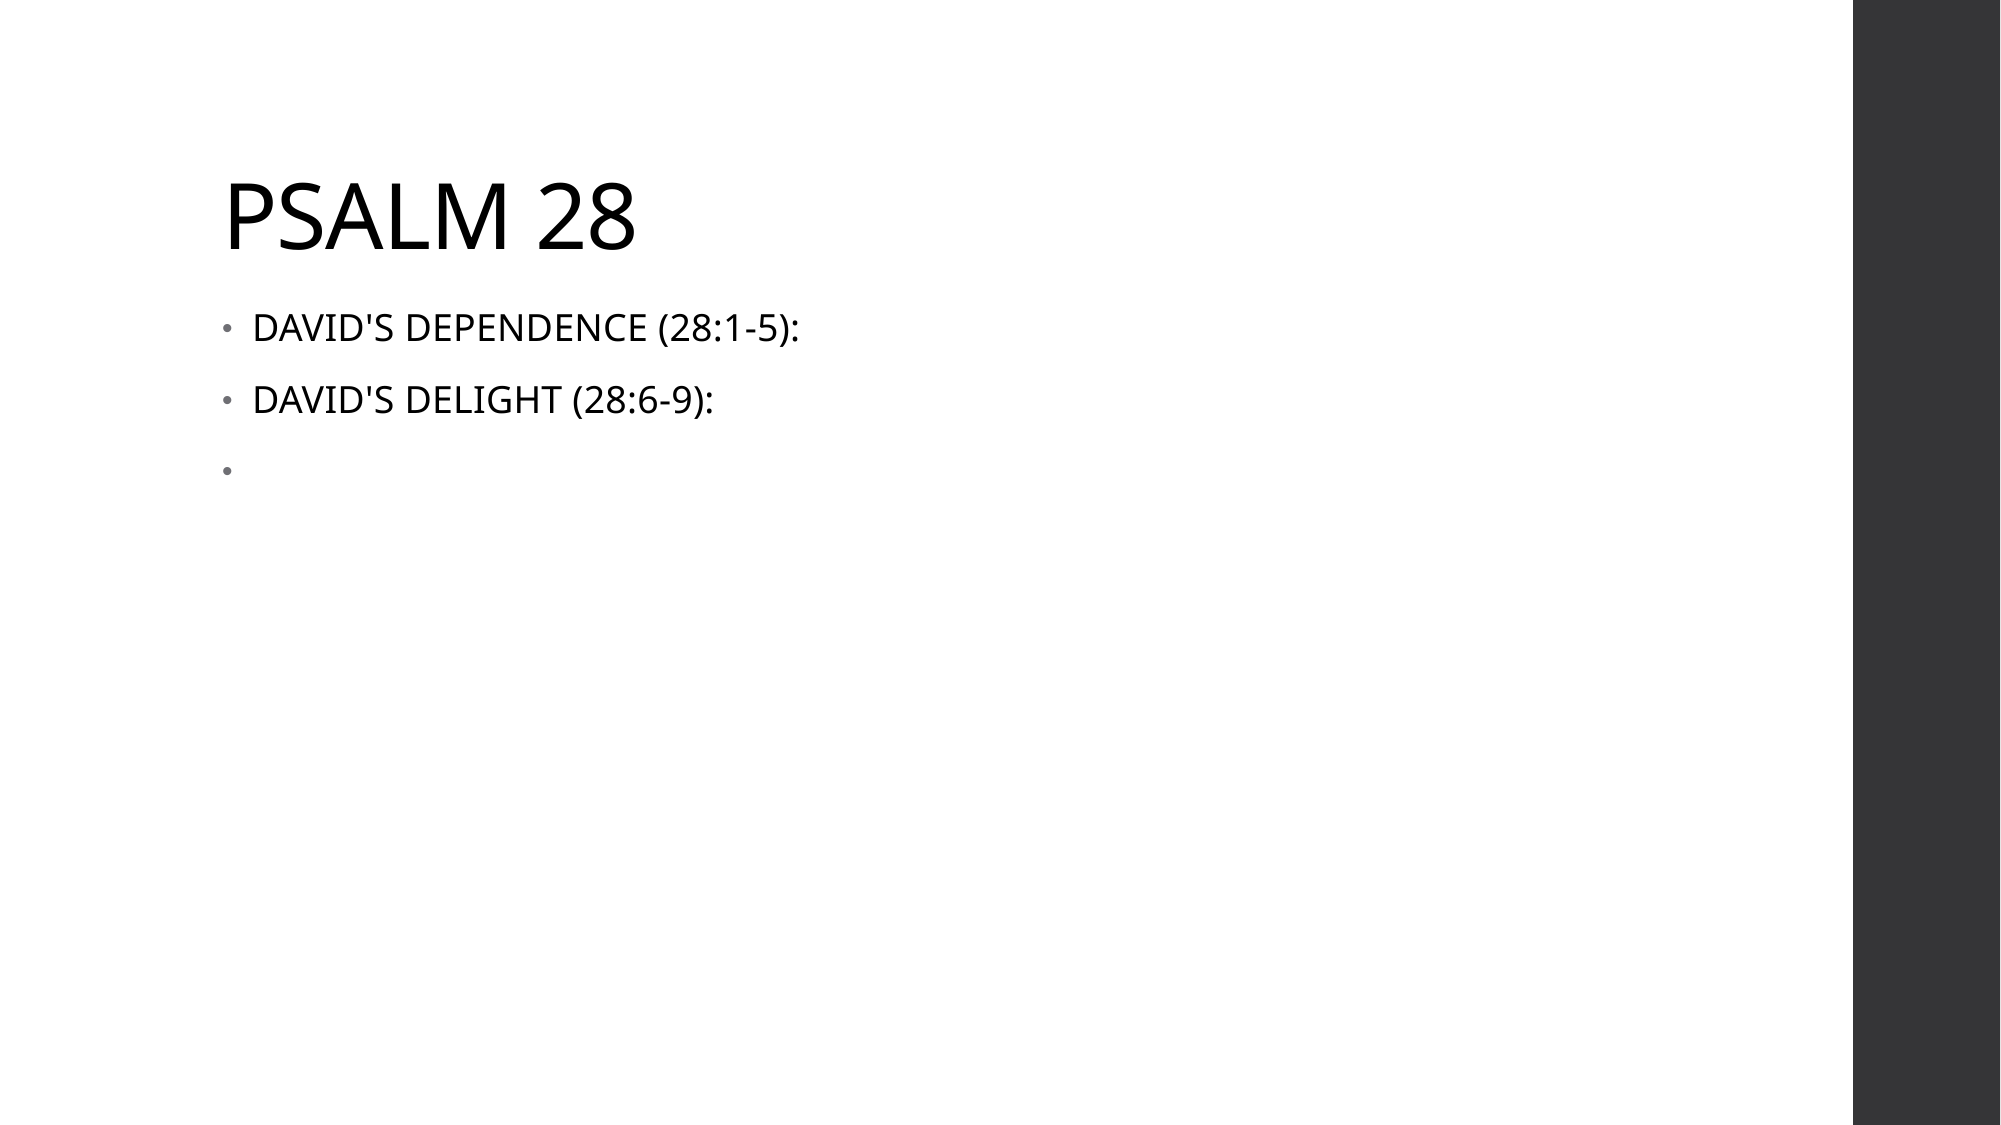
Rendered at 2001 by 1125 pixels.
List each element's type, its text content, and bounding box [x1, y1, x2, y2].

list DAVID'S DEPENDENCE (28:1-5): DAVID'S DELIGHT (28:6-9): [206, 299, 1617, 1014]
title PSALM 28 [206, 60, 1797, 278]
